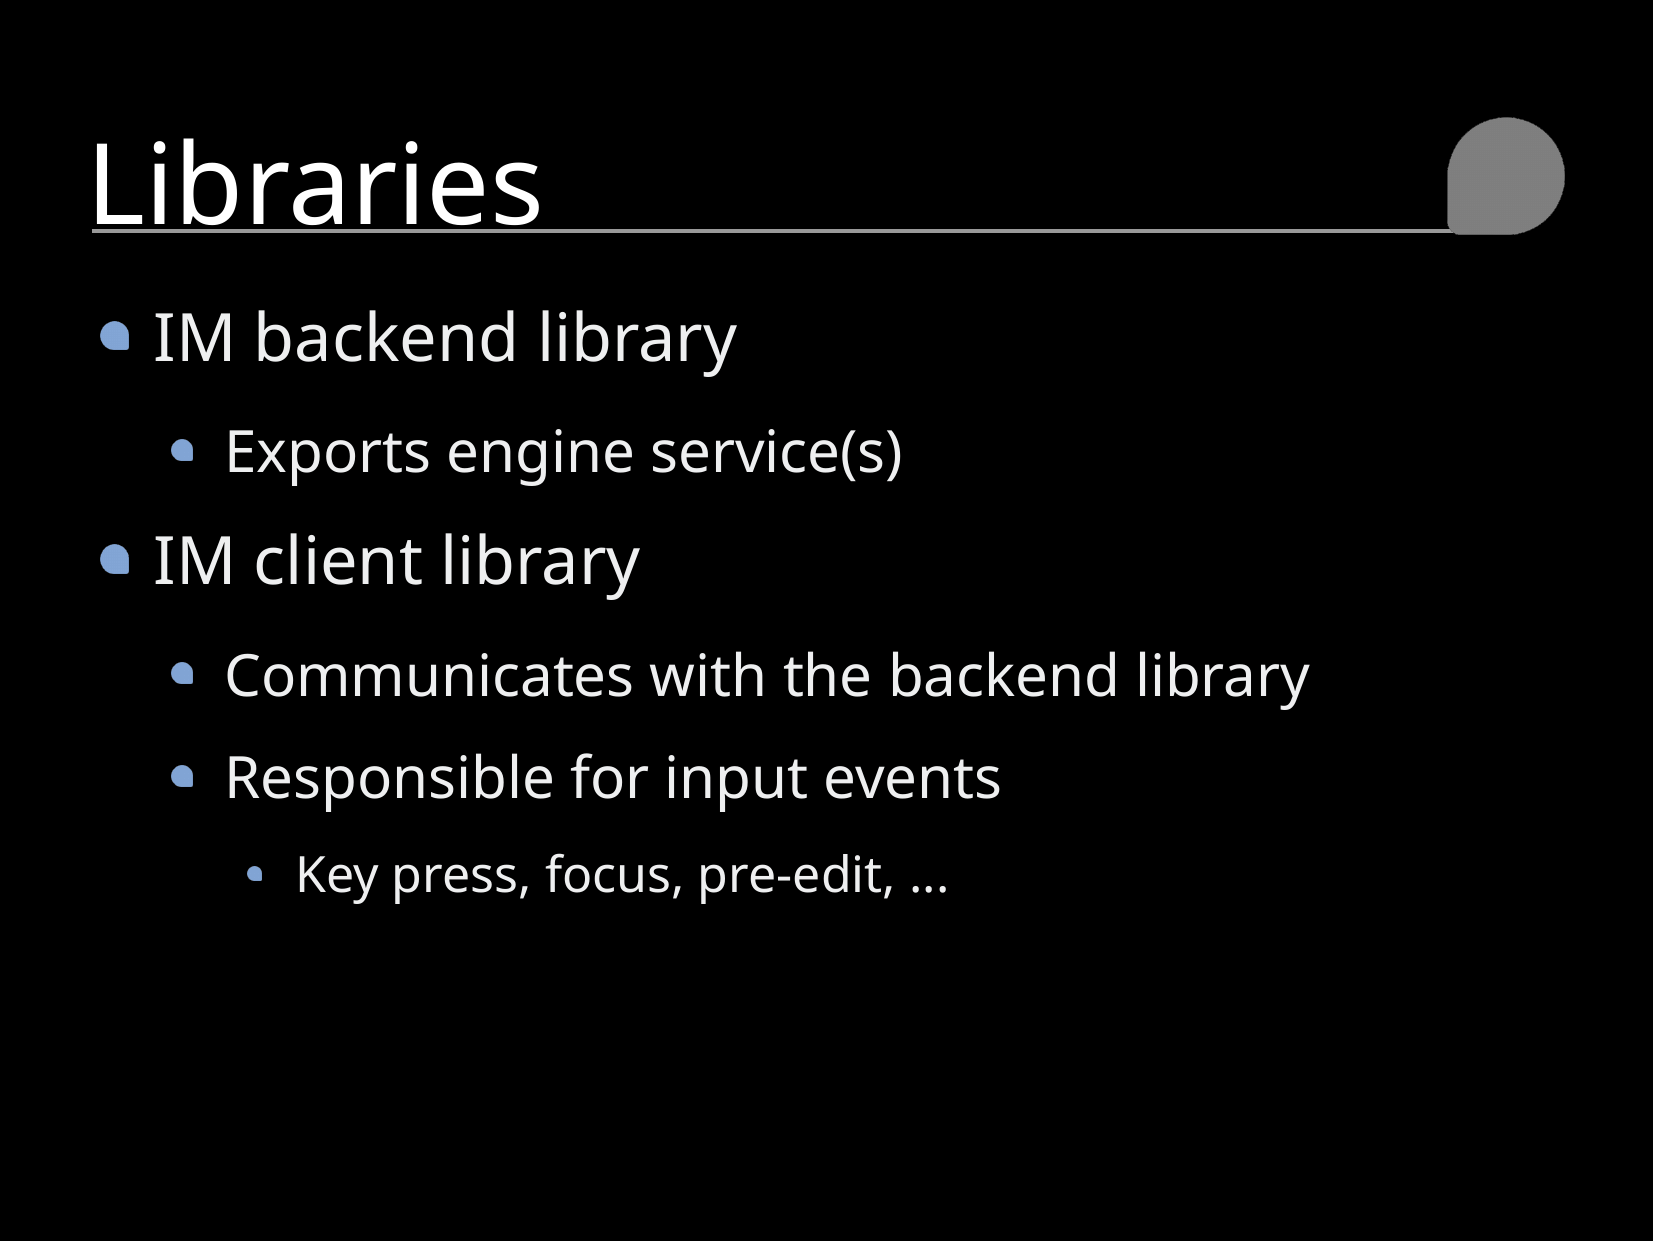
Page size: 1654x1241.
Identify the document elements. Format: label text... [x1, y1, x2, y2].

list IM backend library Exports engine service(s) IM client library Communicates with the backend library Responsible for input events Key press, focus, pre-edit, ... [82, 290, 1571, 1010]
title Libraries [86, 112, 1575, 249]
